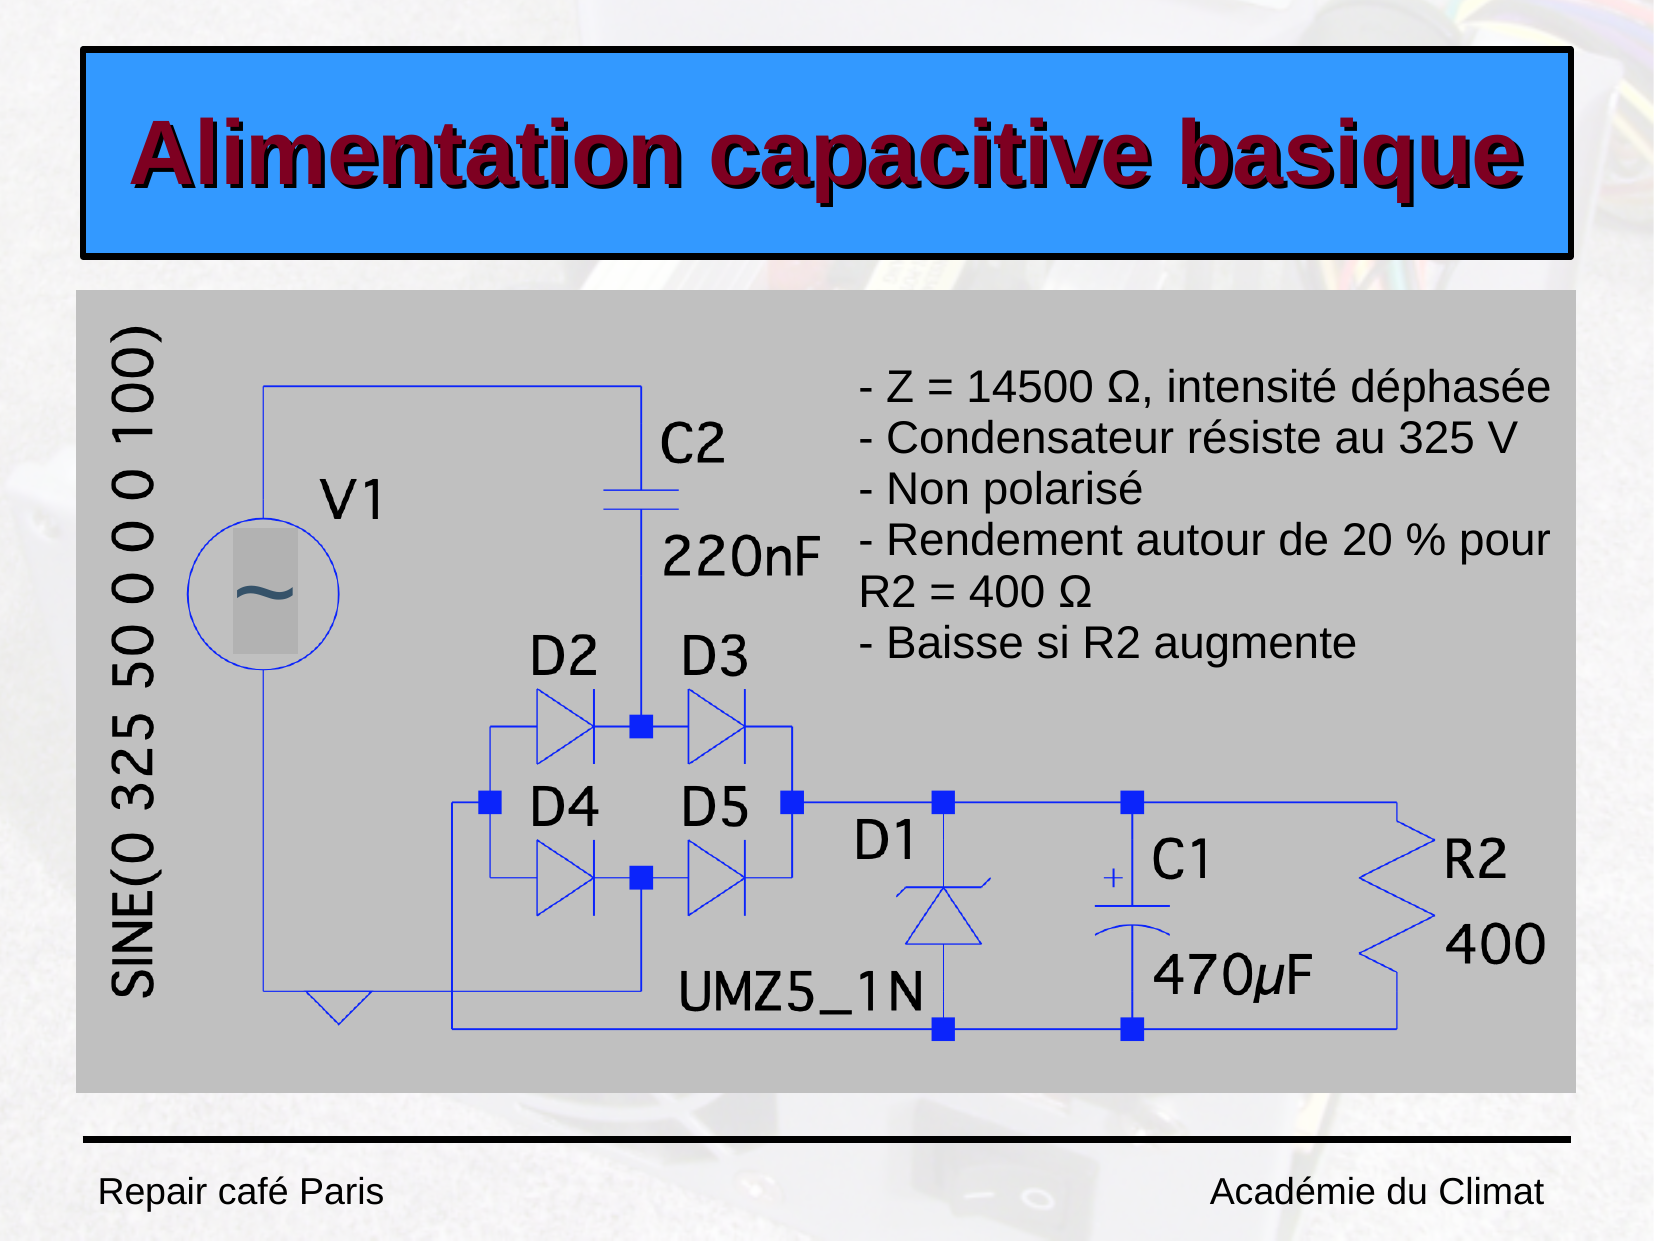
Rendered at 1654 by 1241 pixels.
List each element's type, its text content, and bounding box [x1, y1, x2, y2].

text_box - Z = 14500 Ω, intensité déphasée - Condensateur résiste au 325 V - Non polarisé - Rendement autour de 20 % pour R2 = 400 Ω - Baisse si R2 augmente [843, 353, 1579, 676]
picture [0, 0, 1654, 1241]
text_box ~ [200, 521, 331, 662]
text_box Repair café Paris Académie du Climat [82, 1163, 1571, 1220]
title Alimentation capacitive basique [82, 49, 1571, 257]
